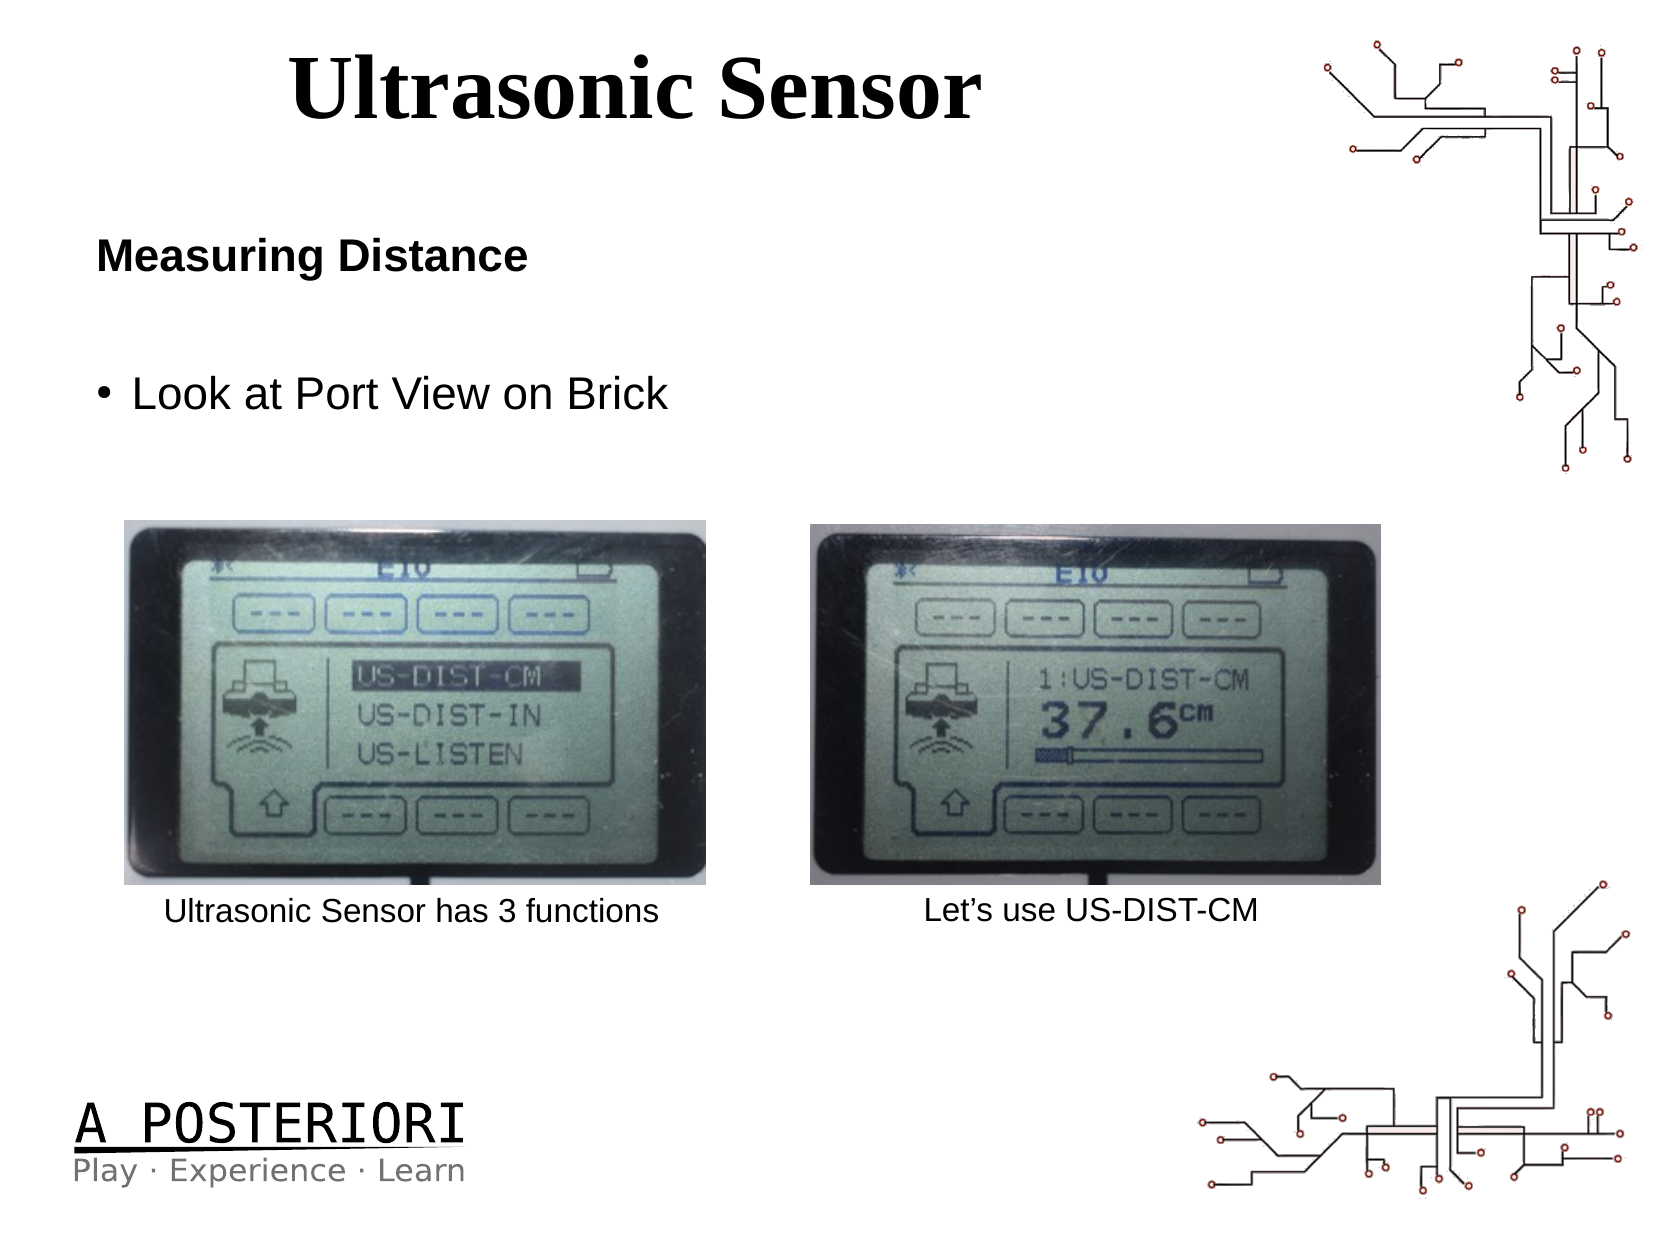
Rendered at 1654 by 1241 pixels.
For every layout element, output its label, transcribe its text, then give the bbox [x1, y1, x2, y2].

picture [1305, 35, 1643, 496]
picture [124, 520, 706, 886]
text_box Measuring Distance Look at Port View on Brick [81, 222, 1276, 514]
picture [810, 524, 1636, 1201]
title Ultrasonic Sensor [11, 0, 1261, 190]
text_box Ultrasonic Sensor has 3 functions [148, 885, 676, 937]
text_box Let’s use US-DIST-CM [908, 883, 1275, 936]
picture [73, 1101, 466, 1189]
